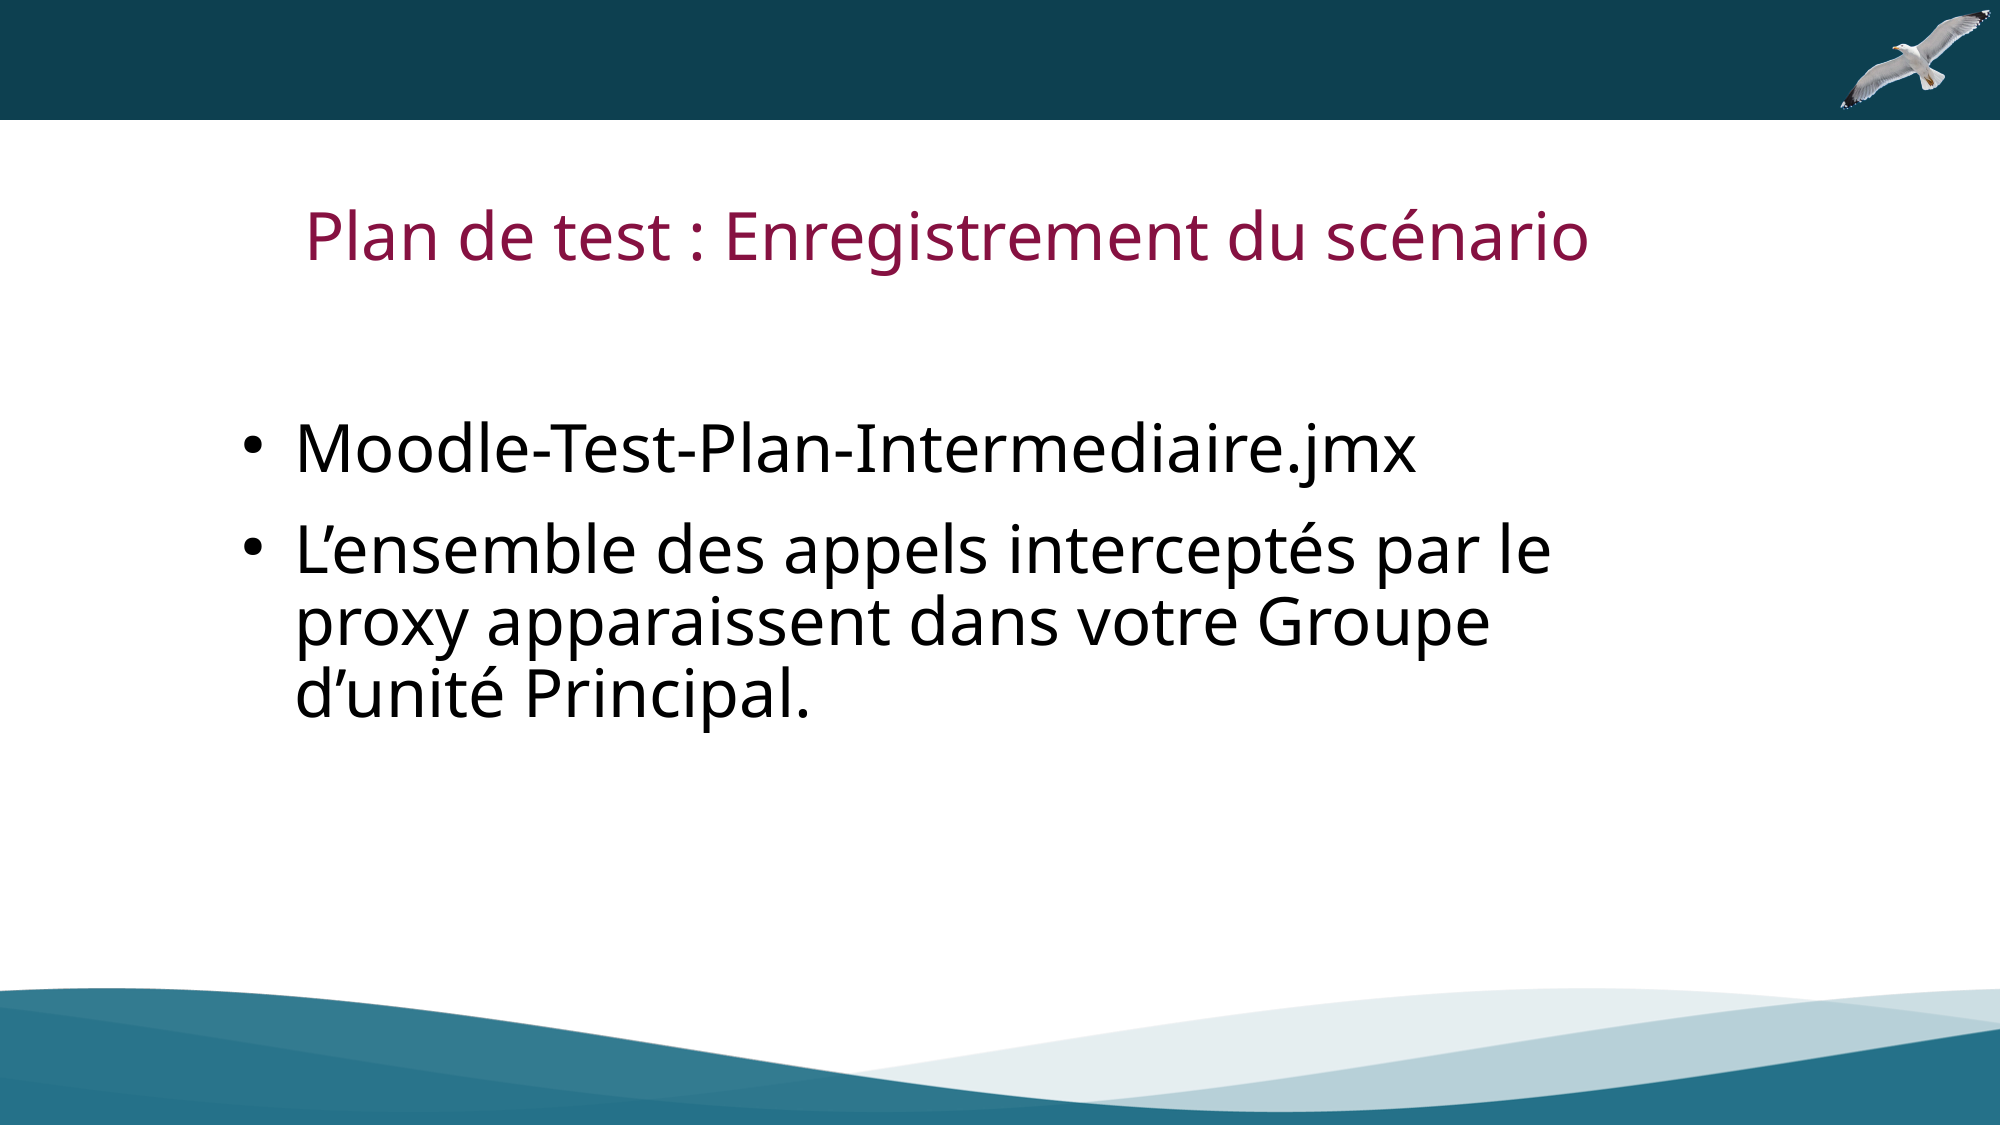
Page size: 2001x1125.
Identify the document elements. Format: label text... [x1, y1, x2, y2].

picture [1820, 0, 2000, 120]
picture [0, 974, 2000, 1125]
list Plan de test : Enregistrement du scénario [218, 194, 1689, 326]
list Moodle-Test-Plan-Intermediaire.jmx L’ensemble des appels interceptés par le proxy apparaissent dans votre Groupe d’unité Principal. [208, 407, 1731, 798]
